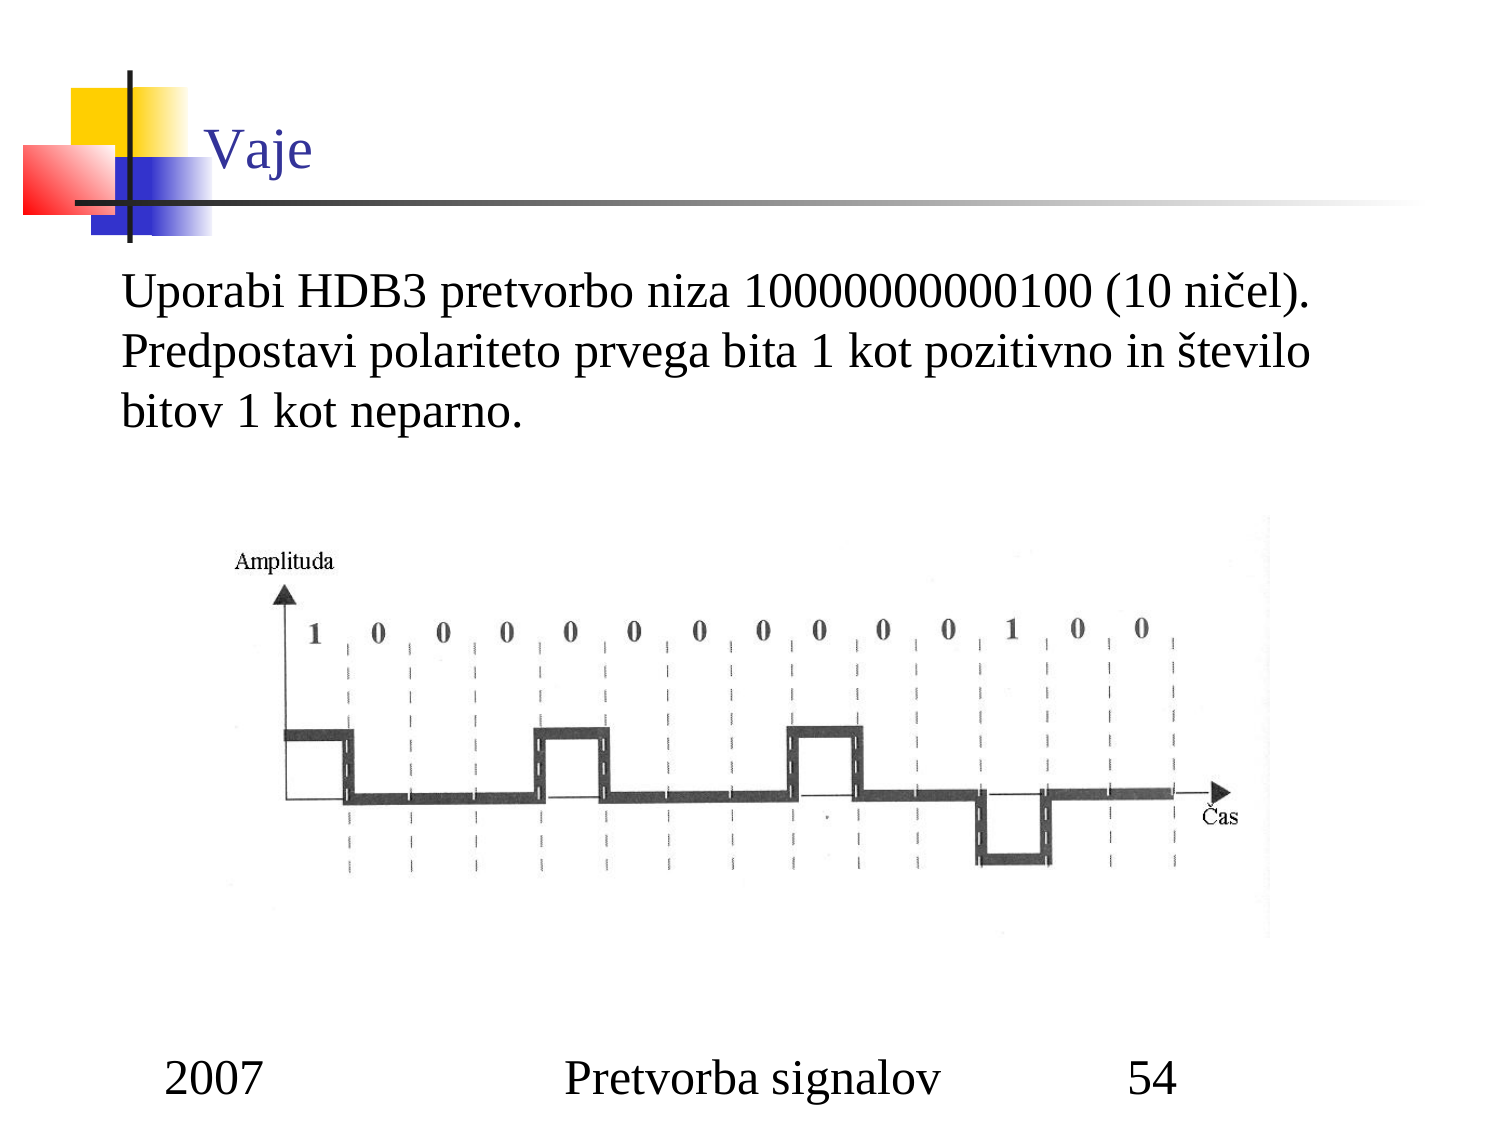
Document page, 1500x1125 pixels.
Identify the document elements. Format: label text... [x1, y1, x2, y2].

picture [183, 515, 1270, 938]
list Uporabi HDB3 pretvorbo niza 10000000000100 (10 ničel). Predpostavi polariteto prvega bita 1 kot pozitivno in število bitov 1 kot neparno. [50, 249, 1388, 480]
title Vaje [188, 101, 1468, 188]
